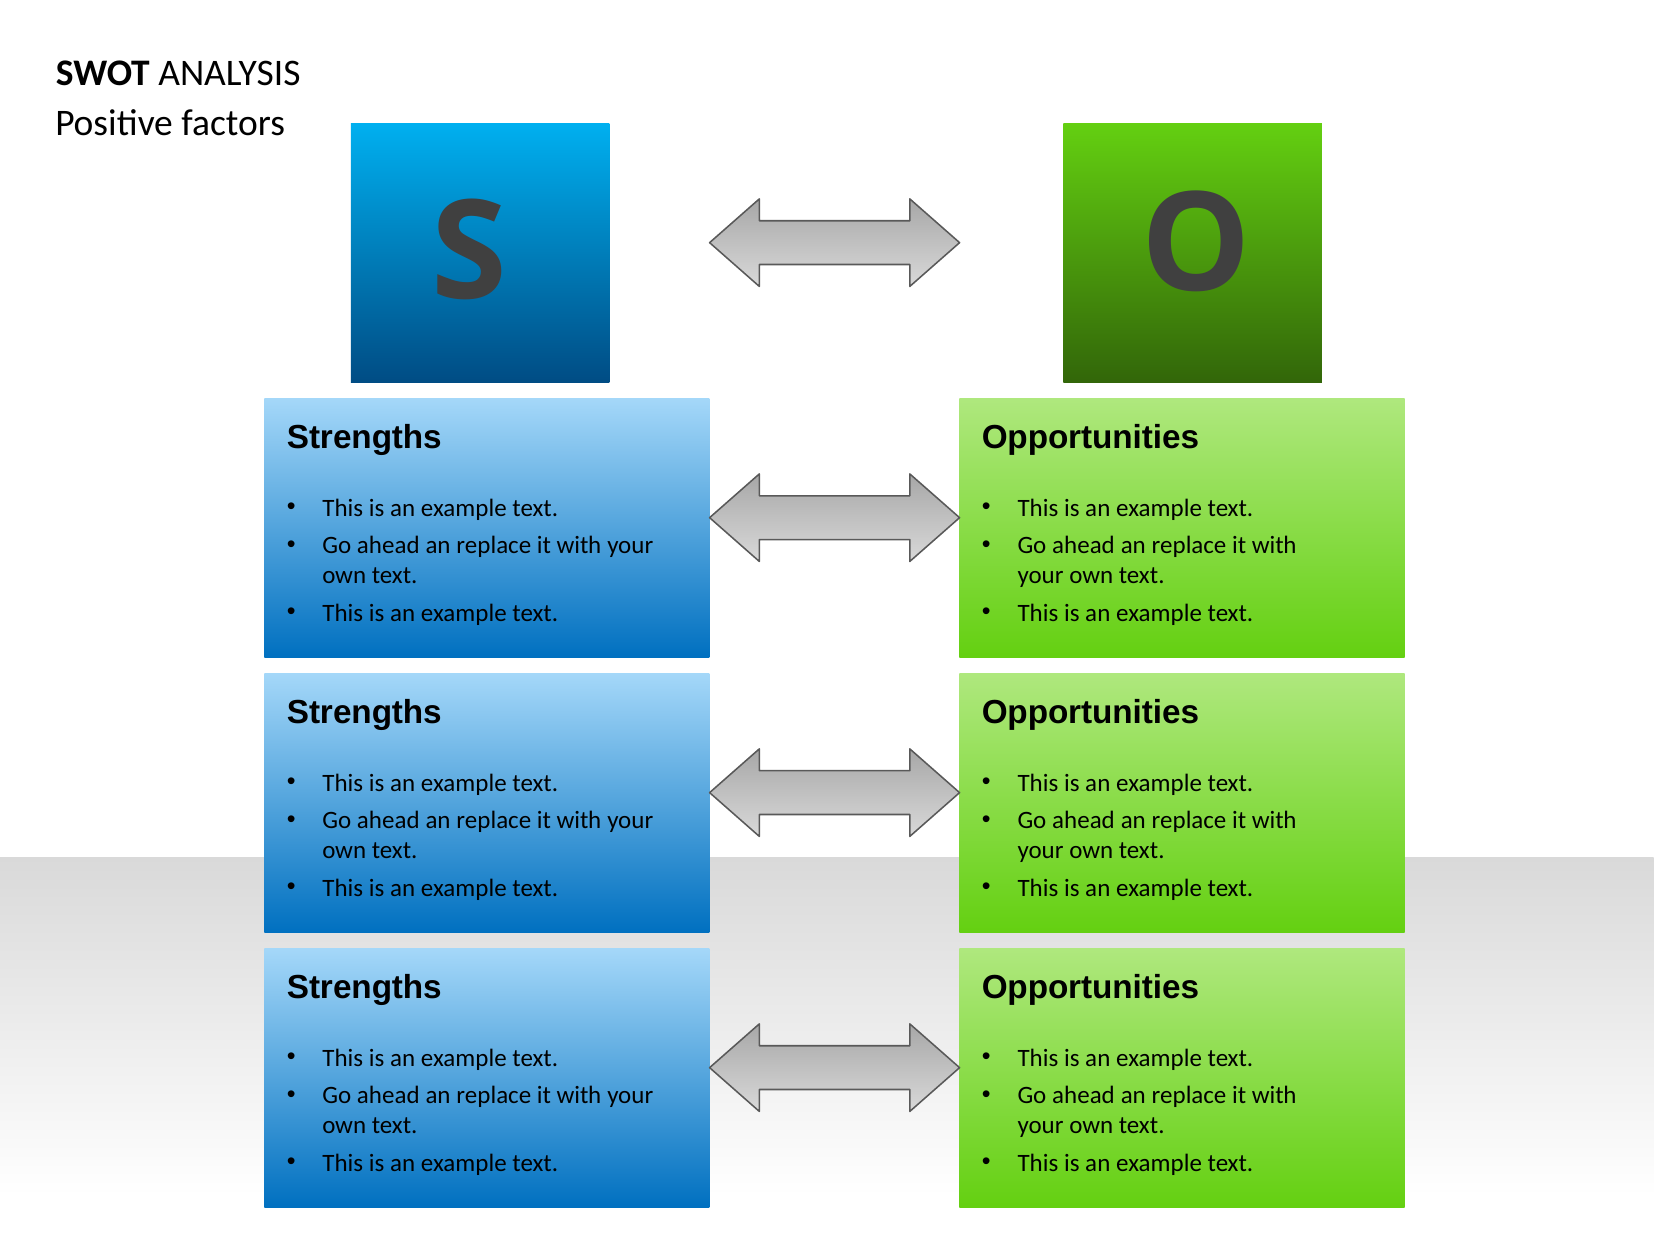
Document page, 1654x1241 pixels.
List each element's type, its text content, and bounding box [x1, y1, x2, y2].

text_box [264, 398, 1405, 658]
text_box [1063, 123, 1322, 383]
text_box SWOT ANALYSIS [41, 44, 316, 102]
text_box Opportunities This is an example text. Go ahead an replace it with your own text. This is an example text. [967, 411, 1357, 634]
text_box Strengths This is an example text. Go ahead an replace it with your own text. This is an example text. [272, 961, 698, 1184]
text_box Strengths This is an example text. Go ahead an replace it with your own text. This is an example text. [272, 411, 698, 634]
text_box Opportunities This is an example text. Go ahead an replace it with your own text. This is an example text. [967, 686, 1357, 909]
text_box Opportunities This is an example text. Go ahead an replace it with your own text. This is an example text. [967, 961, 1357, 1184]
text_box [0, 673, 1654, 1208]
text_box S [416, 168, 544, 337]
text_box O [1126, 160, 1260, 329]
text_box [709, 198, 960, 287]
text_box Positive factors [40, 95, 301, 152]
text_box [350, 123, 610, 383]
text_box Strengths This is an example text. Go ahead an replace it with your own text. This is an example text. [272, 686, 698, 909]
